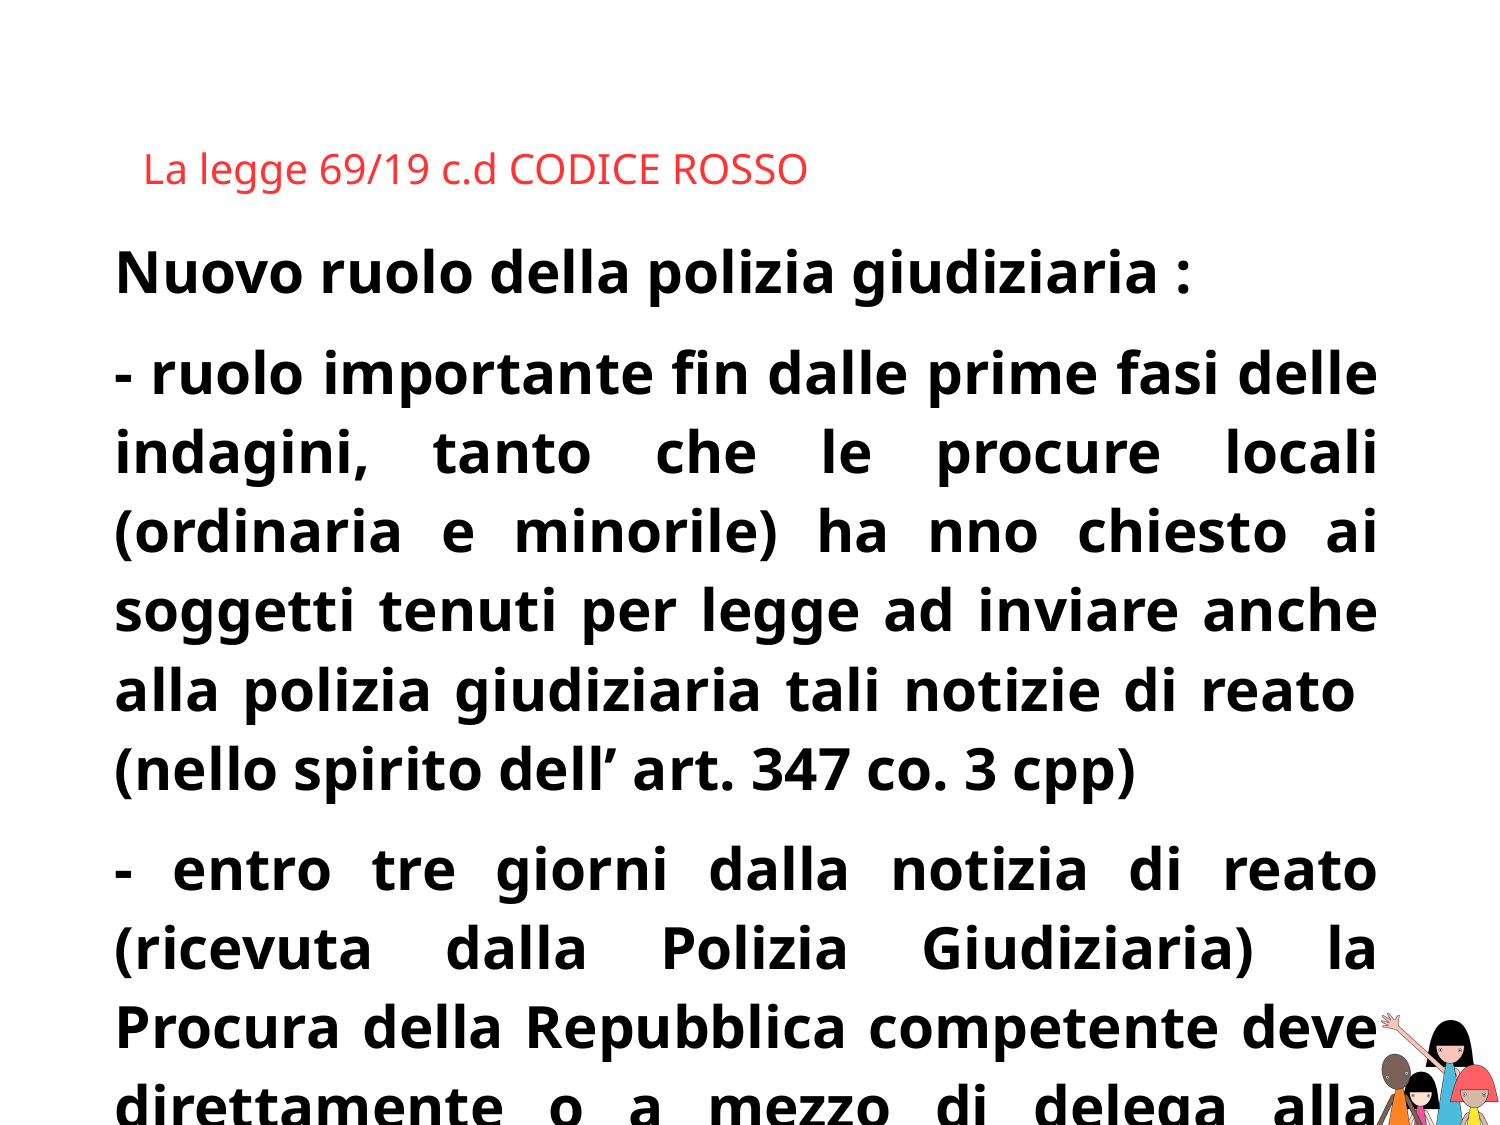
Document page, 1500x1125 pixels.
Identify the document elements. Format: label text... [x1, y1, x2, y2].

text_box La legge 69/19 c.d CODICE ROSSO [127, 59, 1422, 278]
text_box Nuovo ruolo della polizia giudiziaria : - ruolo importante fin dalle prime fasi delle indagini, tanto che le procure locali (ordinaria e minorile) ha nno chiesto ai soggetti tenuti per legge ad inviare anche alla polizia giudiziaria tali notizie di reato (nello spirito dell’ art. 347 co. 3 cpp) - entro tre giorni dalla notizia di reato (ricevuta dalla Polizia Giudiziaria) la Procura della Repubblica competente deve direttamente o a mezzo di delega alla polizia giudiziaria sentire la vittima, anche se minorenne (non si procede in quel senso in presenza di tutela della vittima o di riservatezza delle indagini). [100, 224, 1394, 998]
